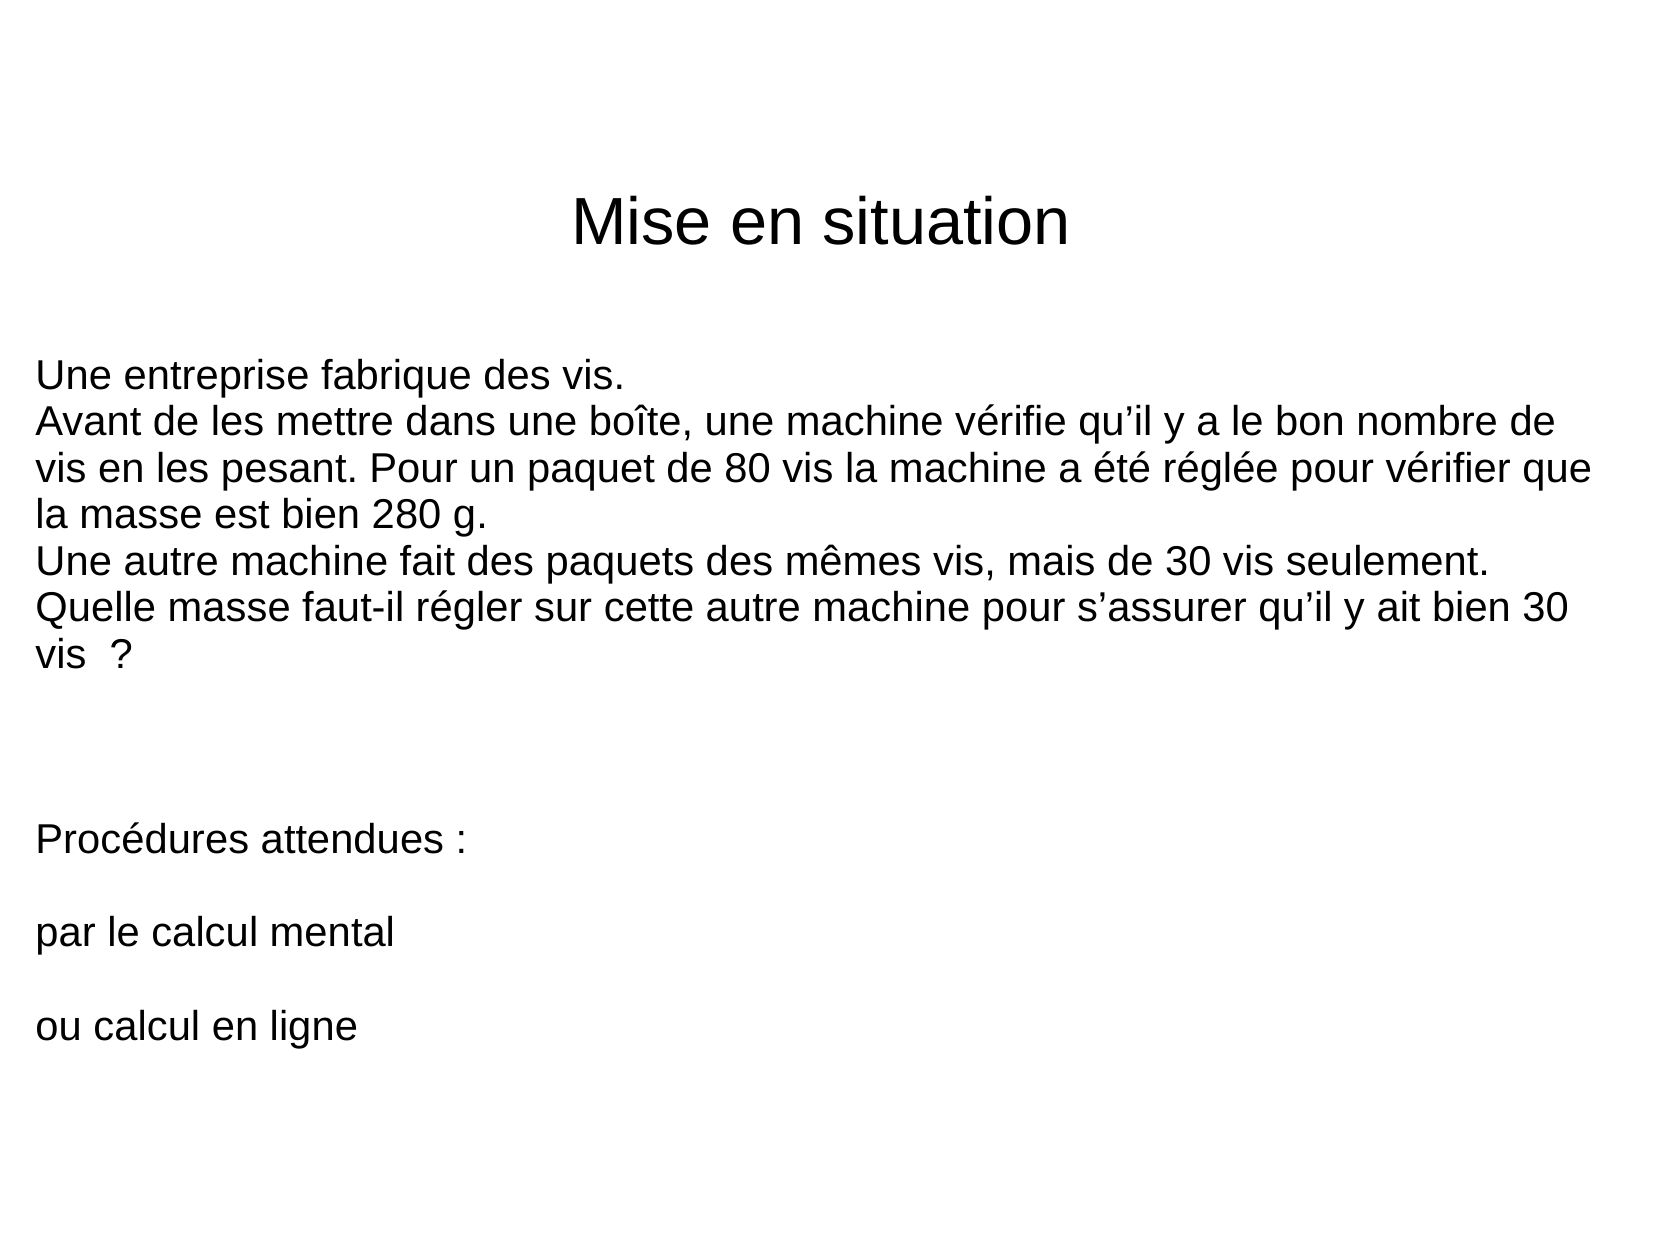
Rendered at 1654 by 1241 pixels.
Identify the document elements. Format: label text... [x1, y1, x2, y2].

subtitle Mise en situation Une entreprise fabrique des vis. Avant de les mettre dans une boîte, une machine vérifie qu’il y a le bon nombre de vis en les pesant. Pour un paquet de 80 vis la machine a été réglée pour vérifier que la masse est bien 280 g. Une autre machine fait des paquets des mêmes vis, mais de 30 vis seulement. Quelle masse faut-il régler sur cette autre machine pour s’assurer qu’il y ait bien 30 vis ? Procédures attendues : par le calcul mental ou calcul en ligne [35, 181, 1607, 1052]
